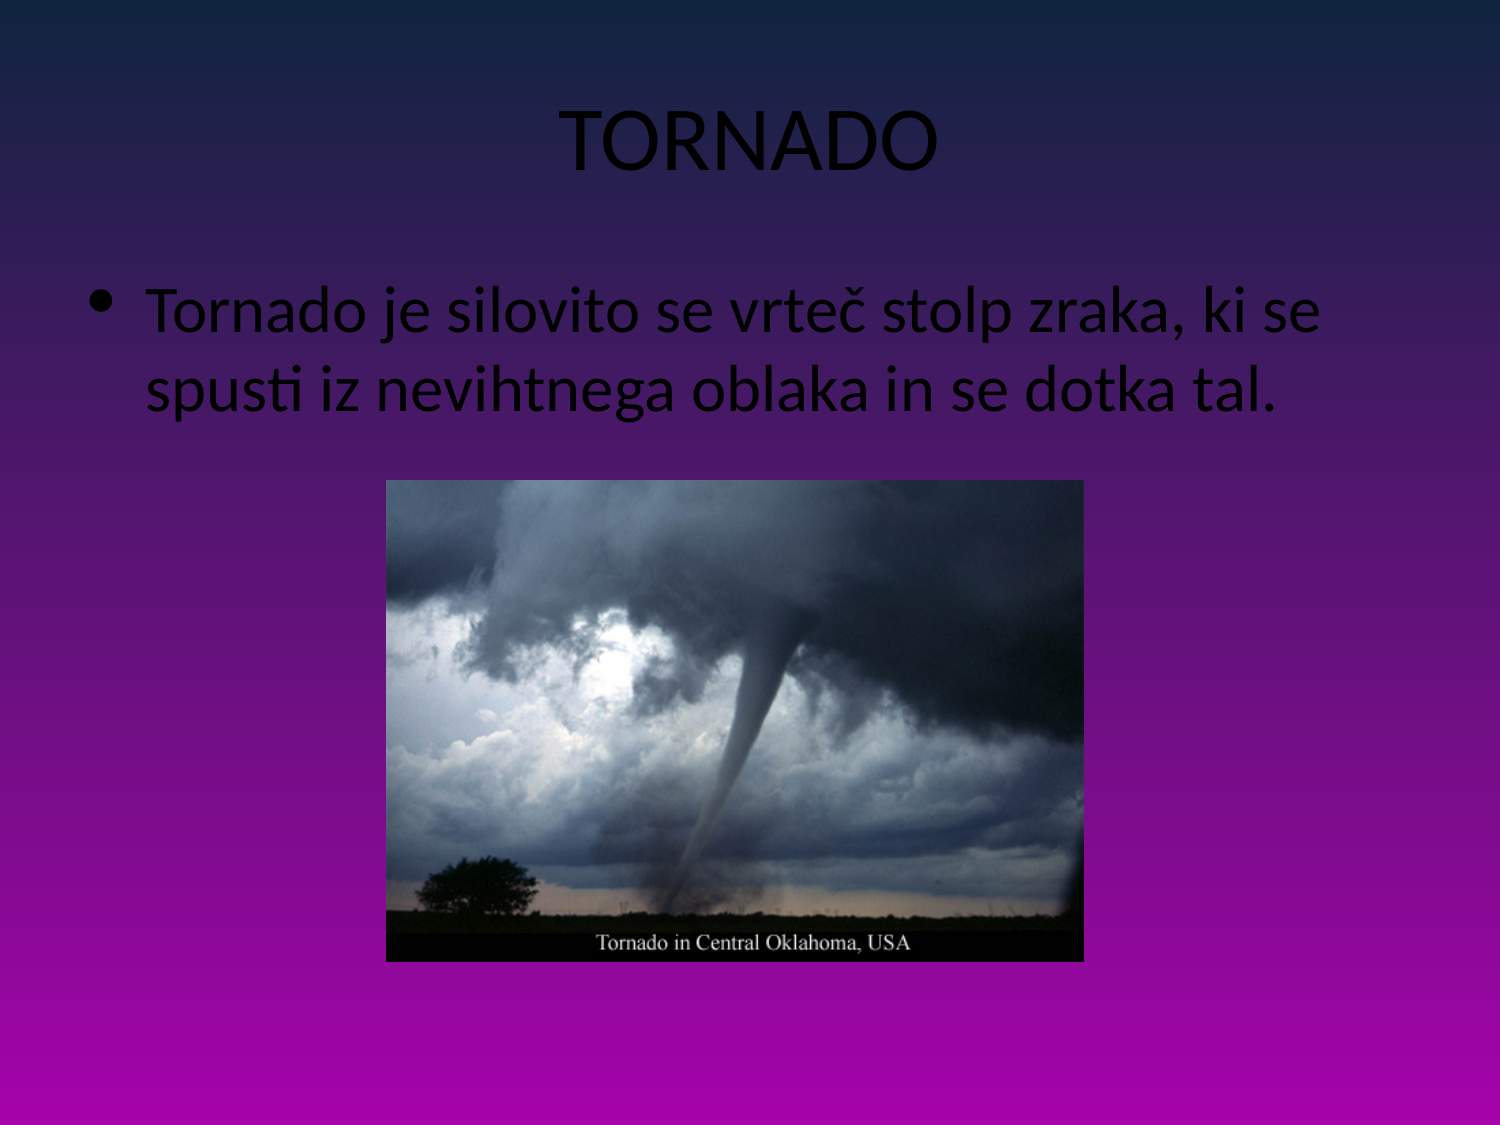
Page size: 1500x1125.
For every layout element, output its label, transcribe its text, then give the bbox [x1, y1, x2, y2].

picture [386, 480, 1084, 962]
title TORNADO [75, 44, 1425, 233]
list Tornado je silovito se vrteč stolp zraka, ki se spusti iz nevihtnega oblaka in se dotka tal. [75, 262, 1425, 1006]
